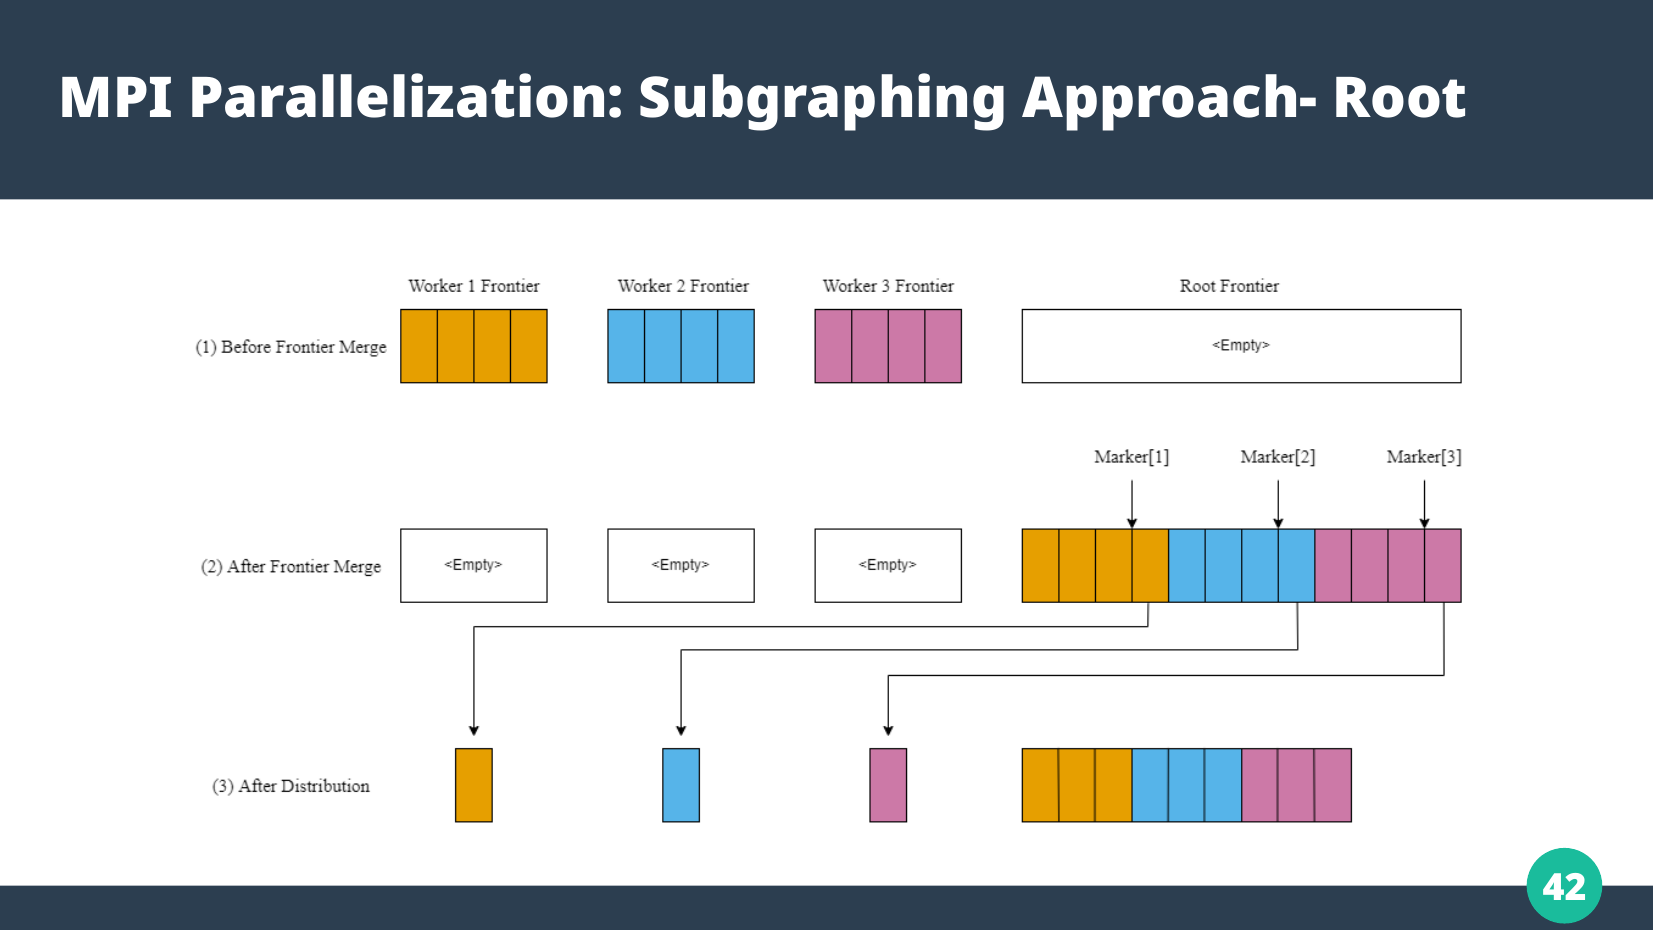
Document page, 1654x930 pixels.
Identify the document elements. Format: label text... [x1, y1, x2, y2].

picture [187, 259, 1474, 826]
title MPI Parallelization: Subgraphing Approach- Root [58, 36, 1594, 155]
